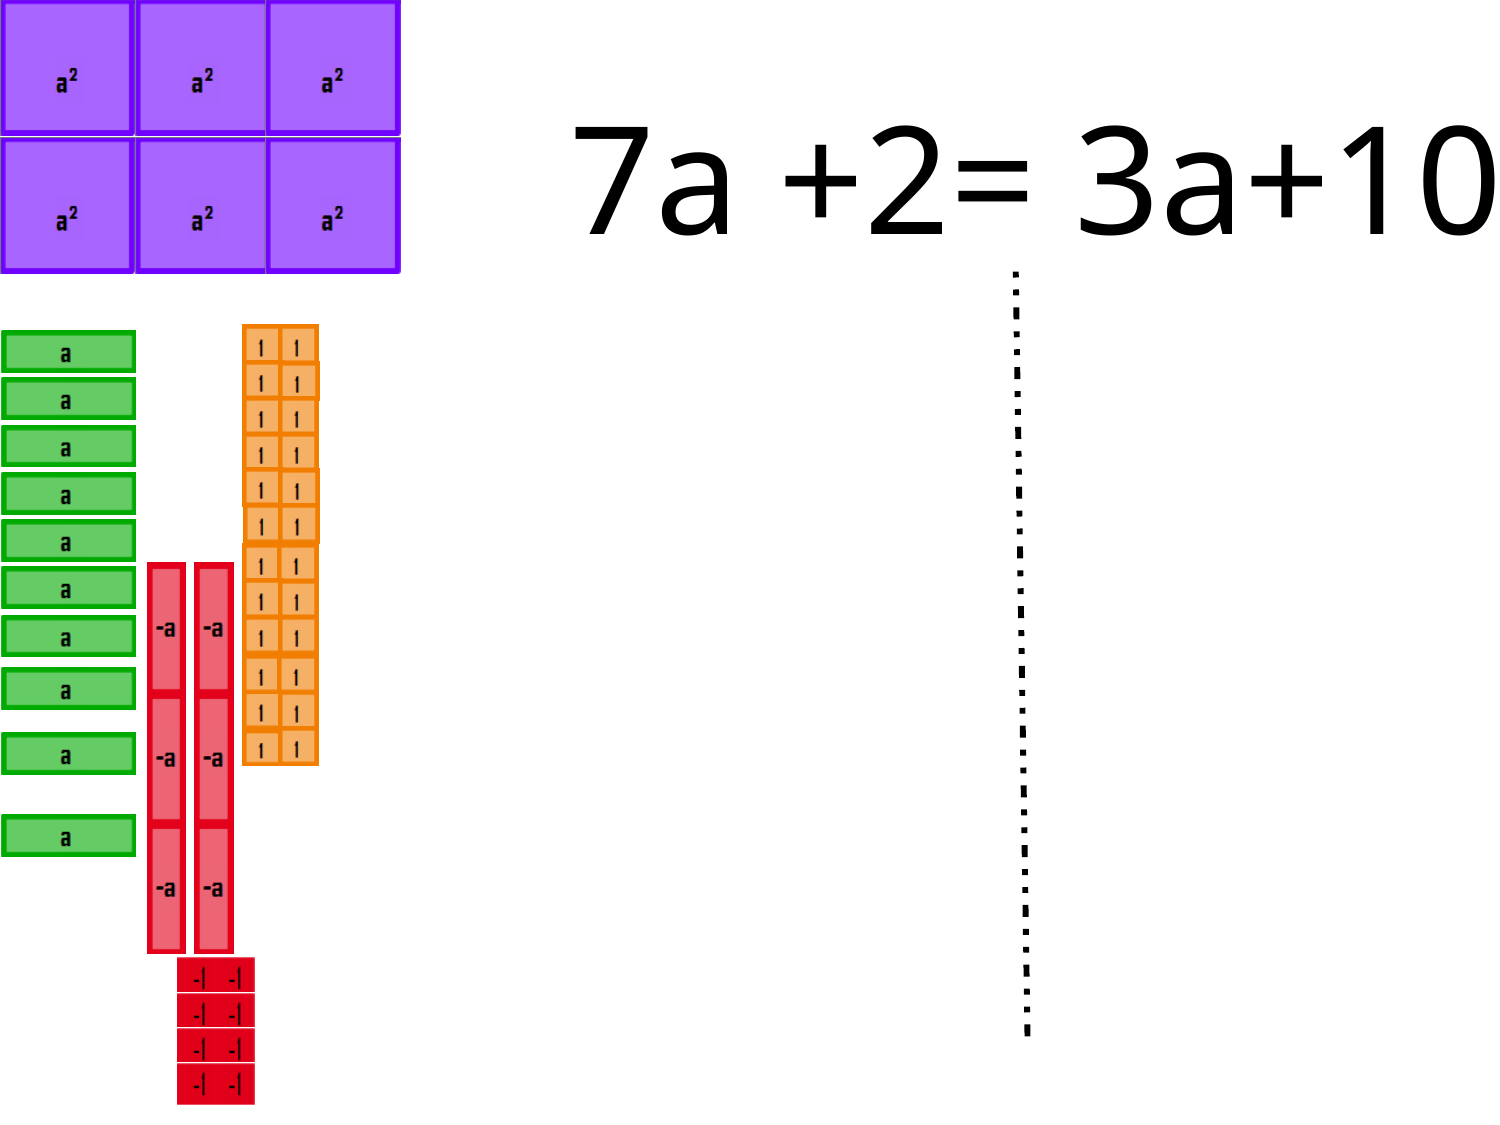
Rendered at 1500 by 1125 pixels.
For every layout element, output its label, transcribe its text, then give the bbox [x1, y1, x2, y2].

picture [242, 324, 320, 766]
picture [0, 472, 136, 515]
picture [0, 0, 401, 136]
picture [194, 562, 234, 954]
picture [0, 814, 136, 857]
picture [0, 519, 136, 562]
picture [177, 956, 255, 1106]
picture [0, 137, 401, 274]
picture [147, 562, 186, 954]
picture [0, 425, 136, 468]
picture [0, 615, 136, 657]
picture [0, 330, 136, 373]
picture [0, 377, 136, 420]
picture [0, 667, 136, 710]
picture [0, 732, 136, 775]
text_box 7a +2= 3a+10 [555, 76, 1500, 272]
picture [0, 566, 136, 609]
